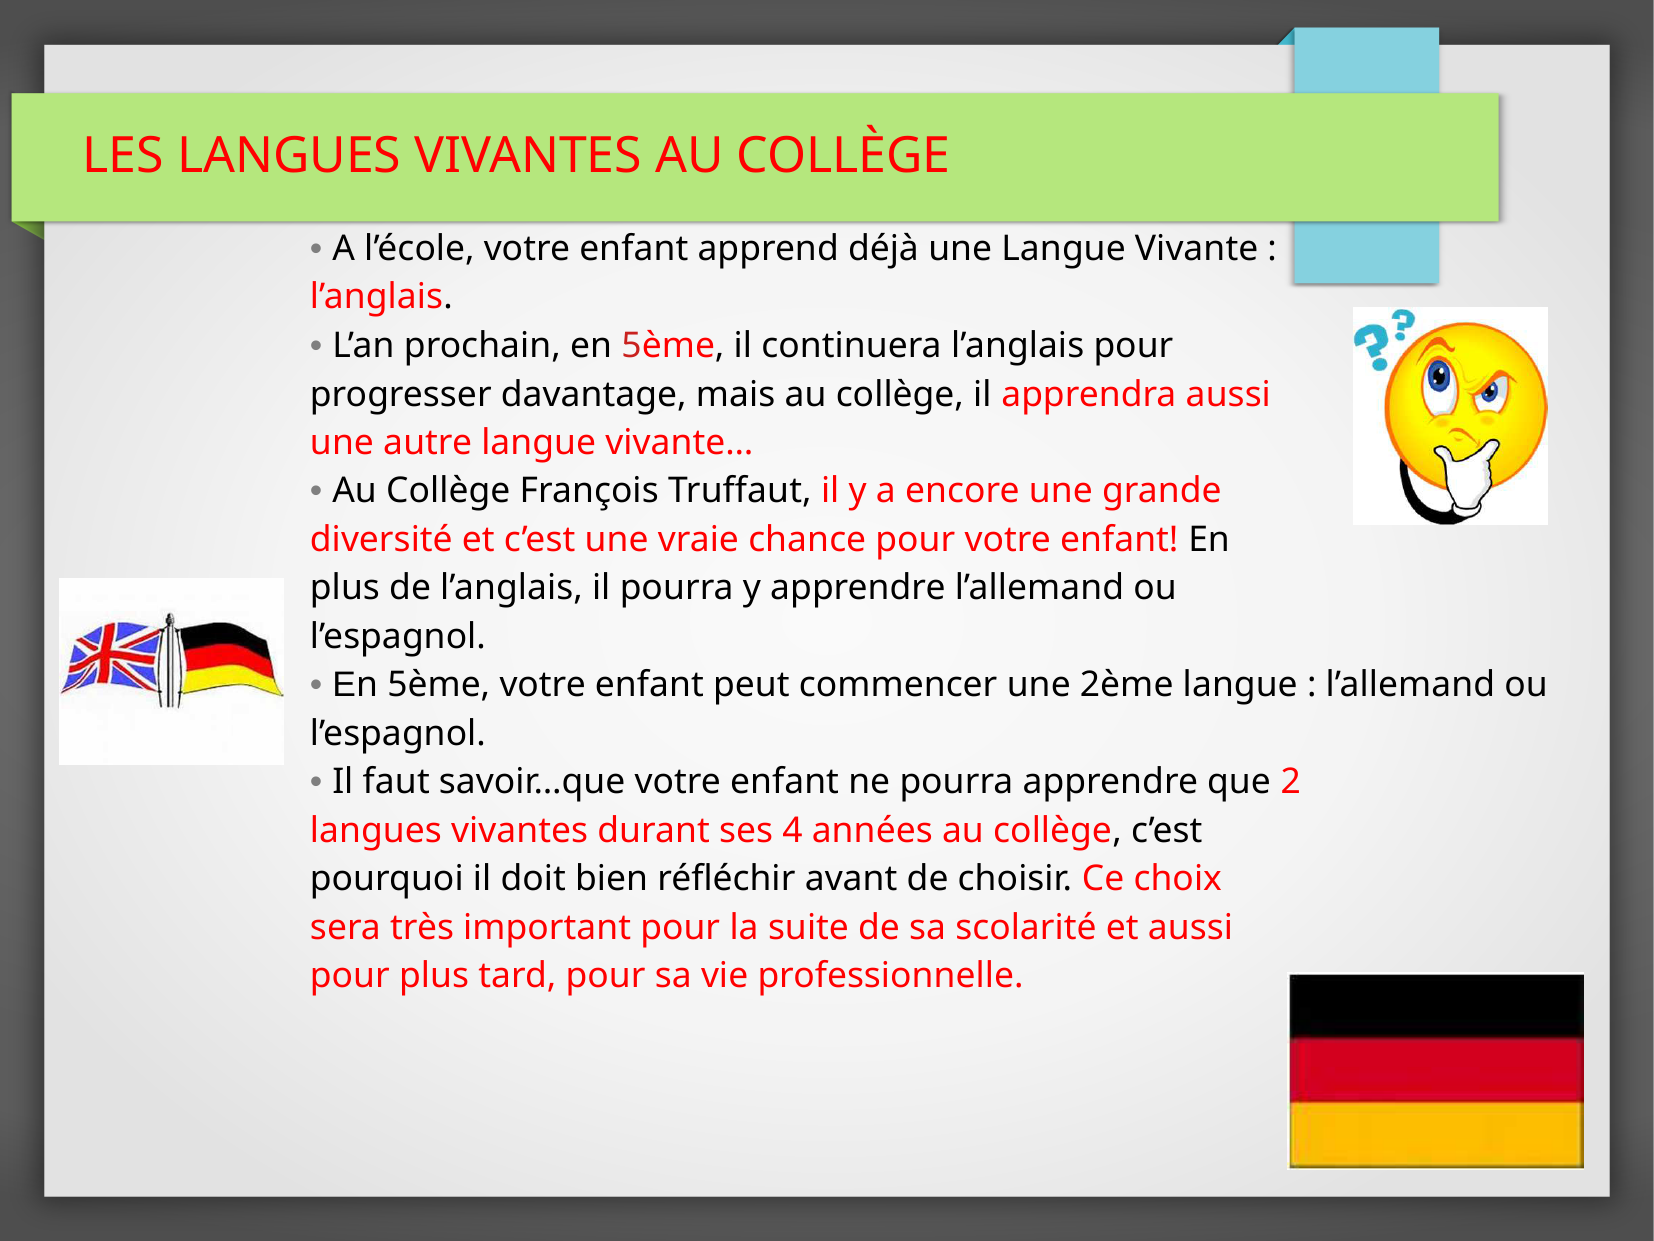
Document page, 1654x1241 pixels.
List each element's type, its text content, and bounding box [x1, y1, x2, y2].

picture [0, 0, 1654, 1241]
title LES LANGUES VIVANTES AU COLLÈGE [82, 94, 1264, 213]
picture [1353, 307, 1548, 525]
text_box • A l’école, votre enfant apprend déjà une Langue Vivante : l’anglais. • L’an prochain, en 5ème, il continuera l’anglais pour progresser davantage, mais au collège, il apprendra aussi une autre langue vivante… • Au Collège François Truffaut, il y a encore une grande diversité et c’est une vraie chance pour votre enfant! En plus de l’anglais, il pourra y apprendre l’allemand ou l’espagnol. • En 5ème, votre enfant peut commencer une 2ème langue : l’allemand ou l’espagnol. • Il faut savoir…que votre enfant ne pourra apprendre que 2 langues vivantes durant ses 4 années au collège, c’est pourquoi il doit bien réfléchir avant de choisir. Ce choix sera très important pour la suite de sa scolarité et aussi pour plus tard, pour sa vie professionnelle. [295, 215, 1654, 1241]
picture [1287, 972, 1584, 1170]
